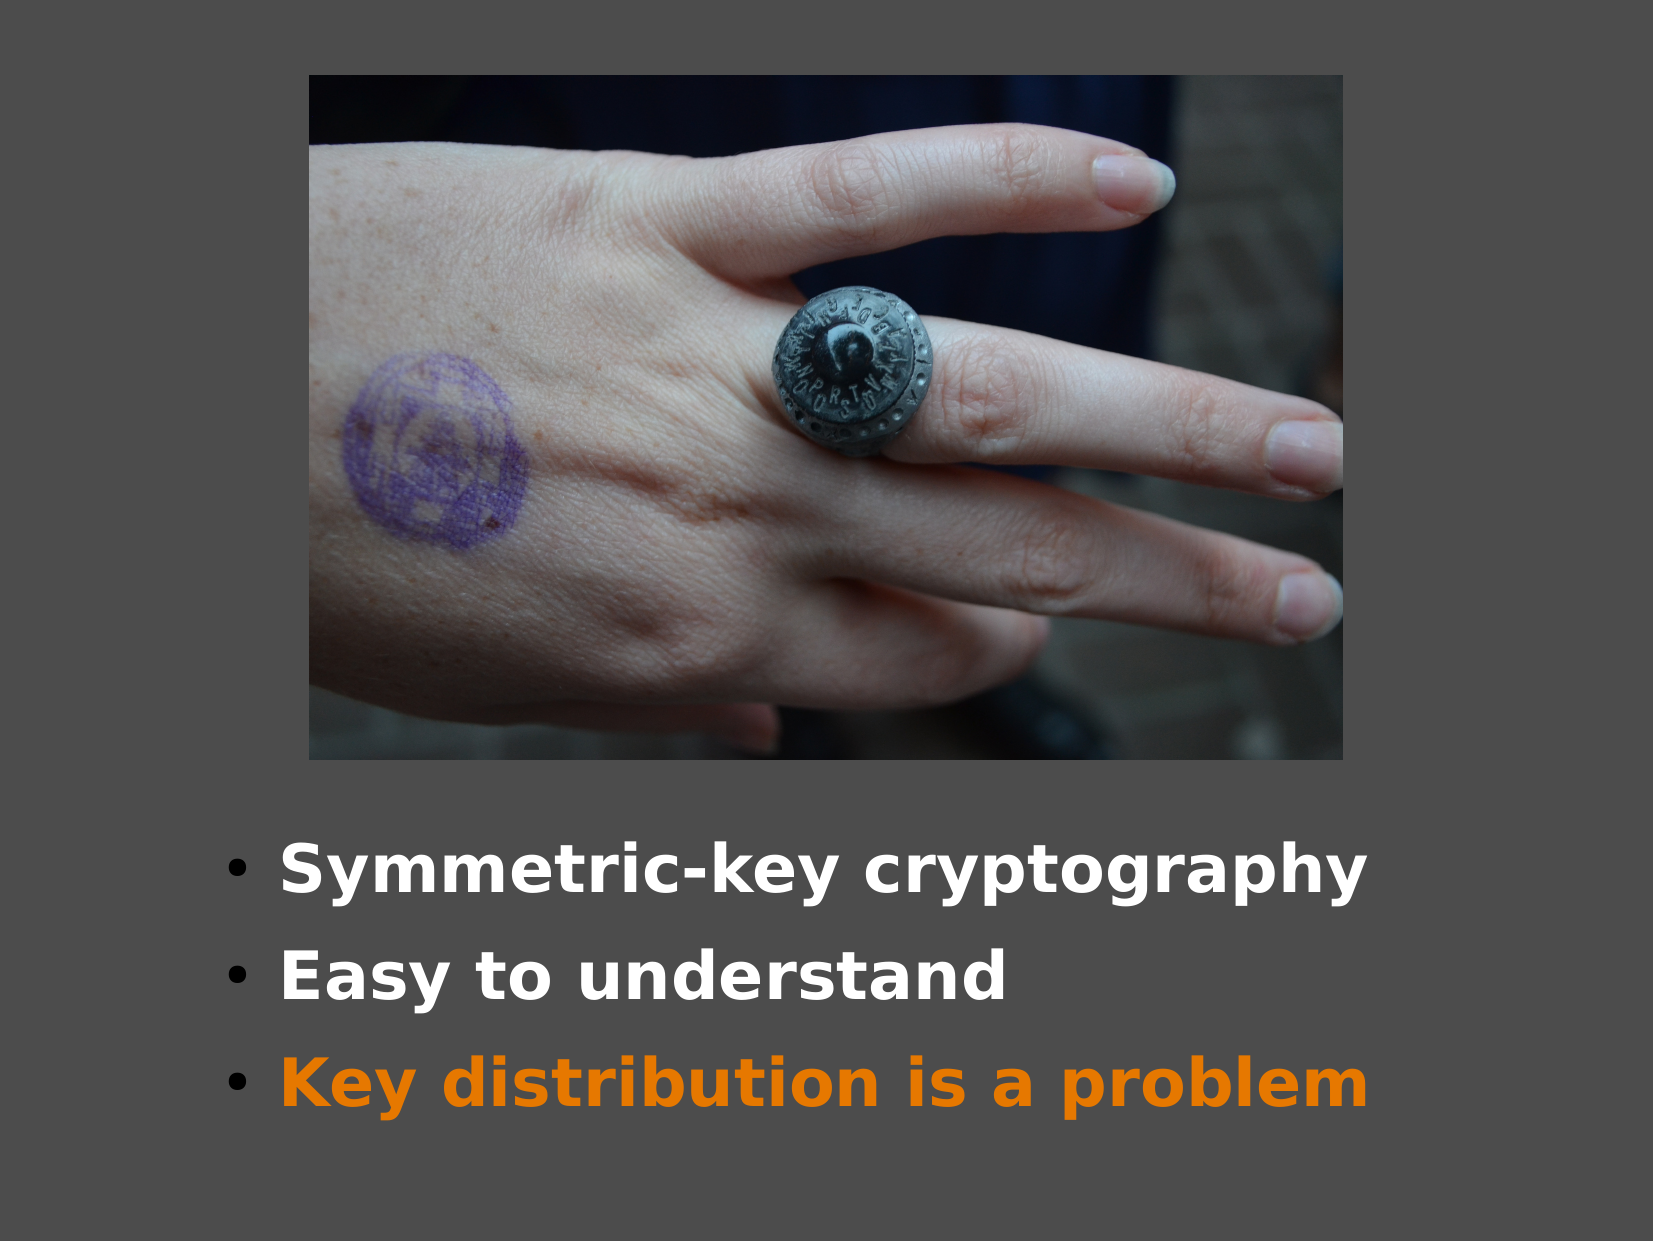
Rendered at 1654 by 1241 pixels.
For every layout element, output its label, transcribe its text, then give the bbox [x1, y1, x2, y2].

picture [309, 75, 1343, 760]
list Symmetric-key cryptography Easy to understand Key distribution is a problem [207, 830, 1485, 1221]
